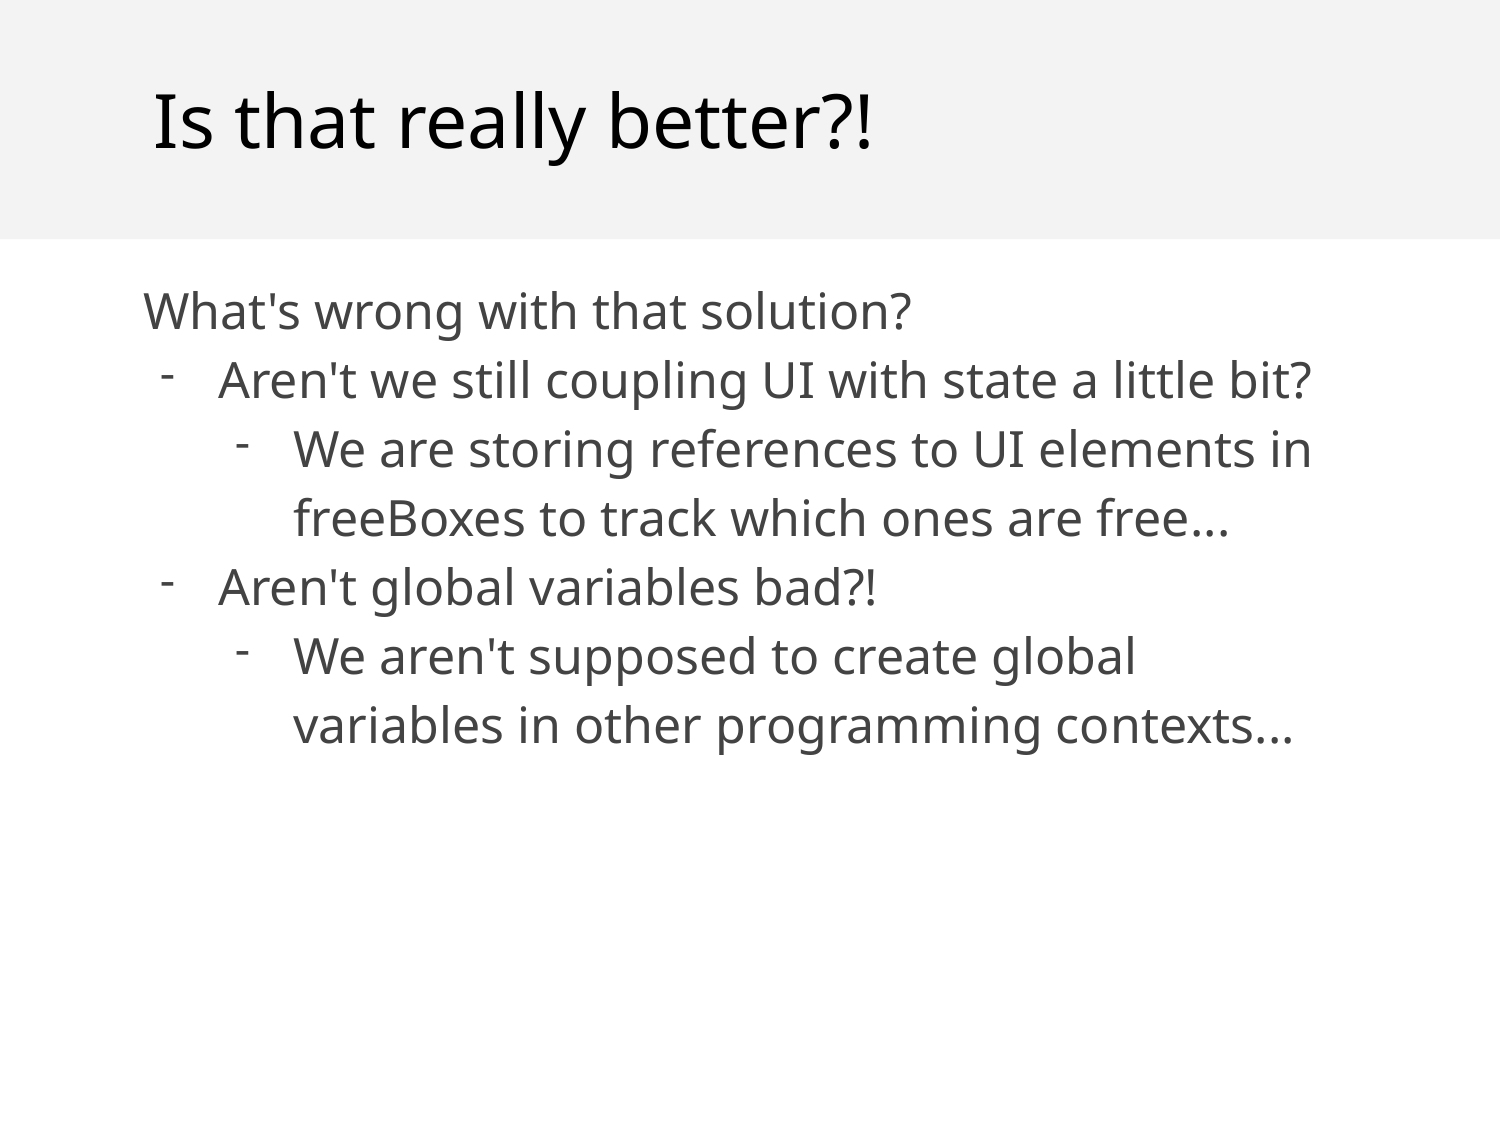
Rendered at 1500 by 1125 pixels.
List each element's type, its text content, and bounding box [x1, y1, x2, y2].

title Is that really better?! [138, 59, 1382, 185]
list What's wrong with that solution? Aren't we still coupling UI with state a little bit? We are storing references to UI elements in freeBoxes to track which ones are free... Aren't global variables bad?! We aren't supposed to create global variables in other programming contexts... [128, 255, 1372, 1004]
